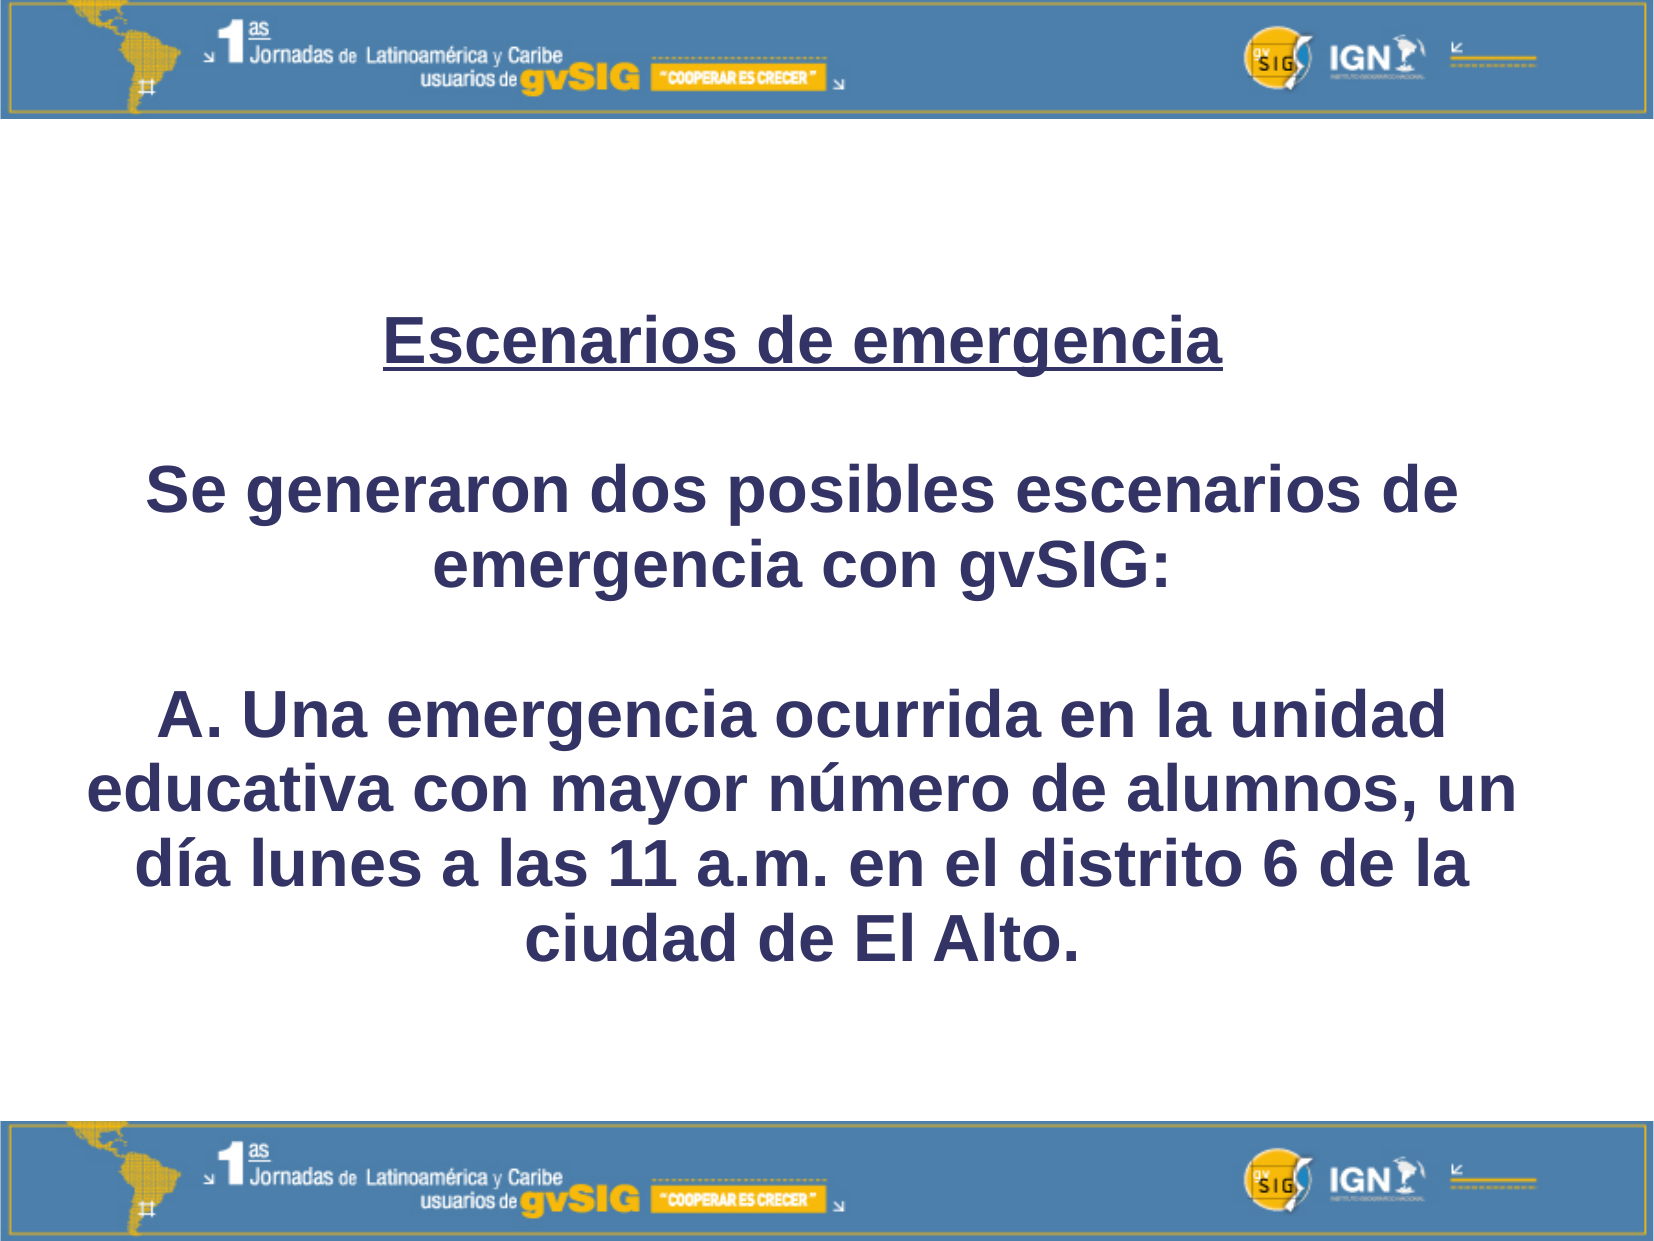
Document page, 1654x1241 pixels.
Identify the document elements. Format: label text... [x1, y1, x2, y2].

picture [0, 1121, 1654, 1241]
picture [0, 0, 1654, 119]
text_box Escenarios de emergencia Se generaron dos posibles escenarios de emergencia con gvSIG: A. Una emergencia ocurrida en la unidad educativa con mayor número de alumnos, un día lunes a las 11 a.m. en el distrito 6 de la ciudad de El Alto. [59, 252, 1548, 1027]
